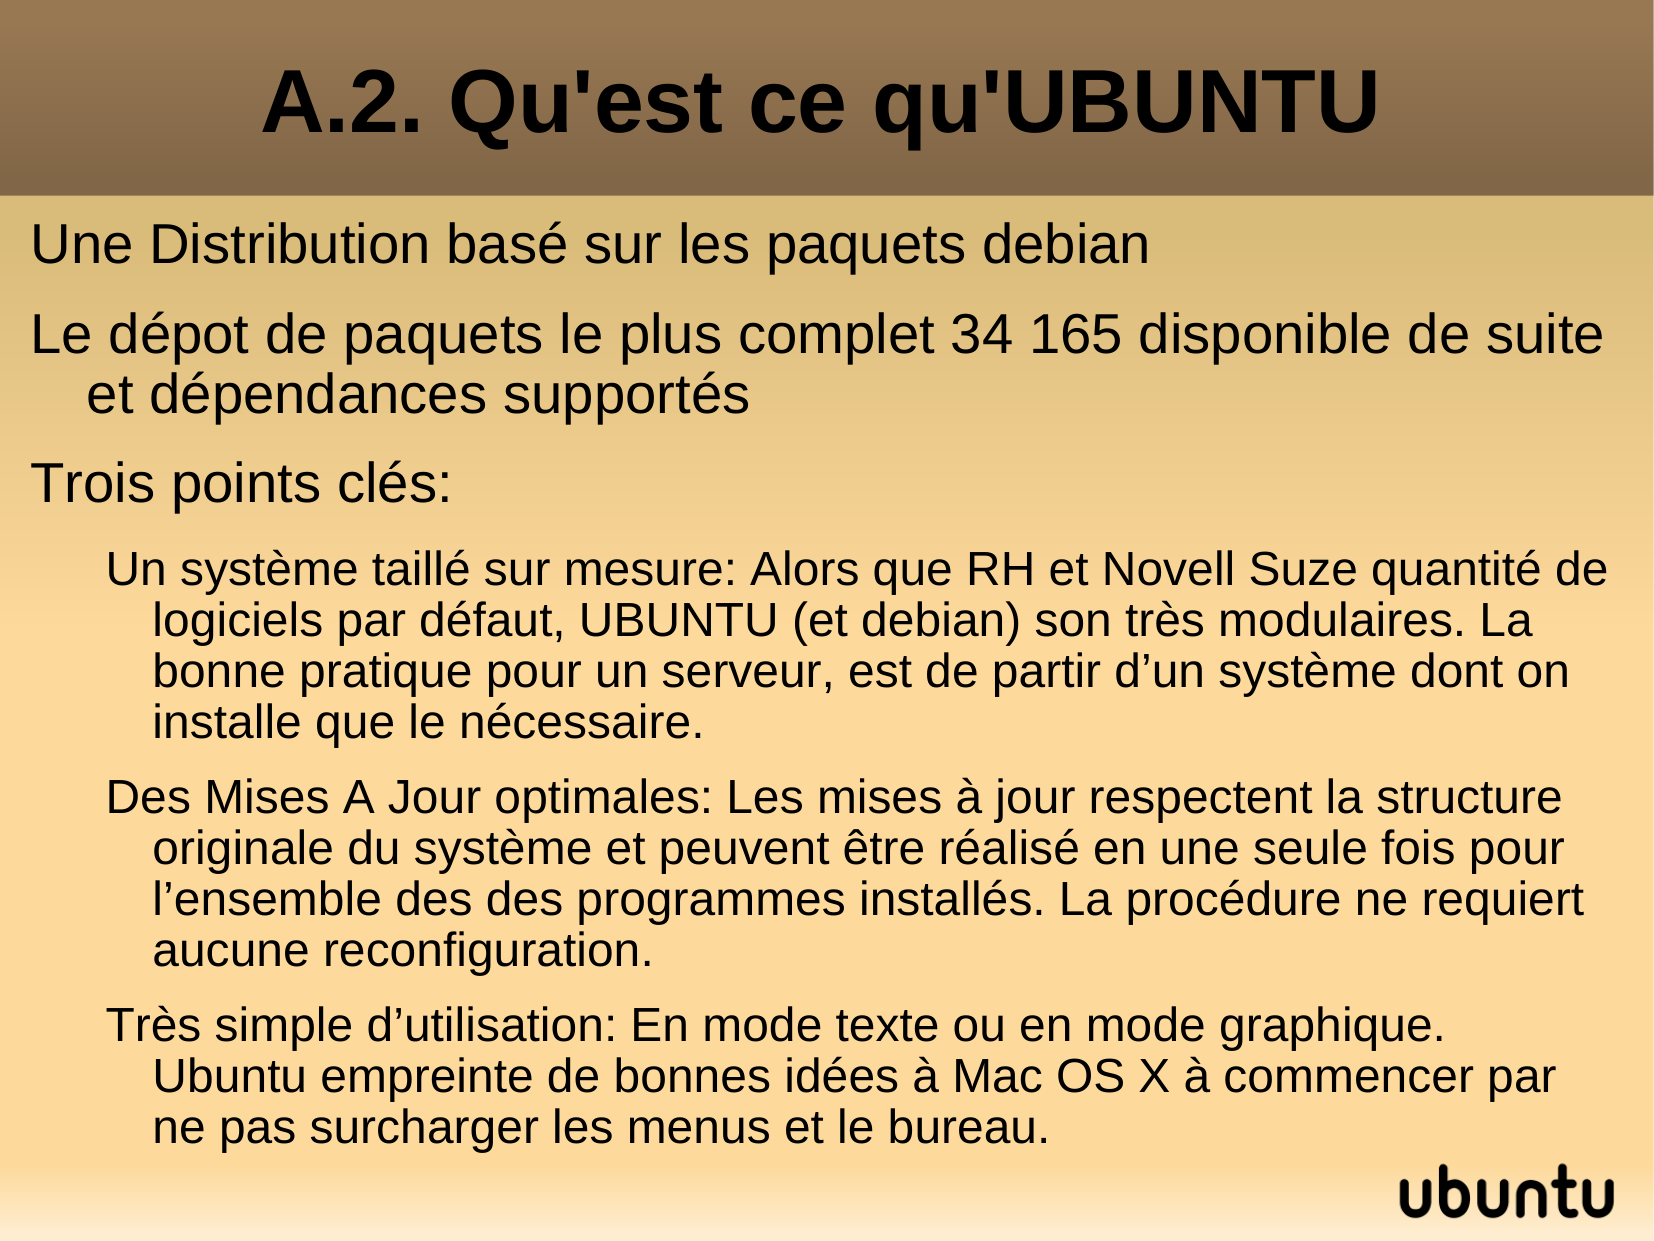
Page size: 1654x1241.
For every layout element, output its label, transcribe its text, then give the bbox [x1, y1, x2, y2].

list Une Distribution basé sur les paquets debian‏ Le dépot de paquets le plus complet 34 165 disponible de suite et dépendances supportés Trois points clés: Un système taillé sur mesure: Alors que RH et Novell Suze quantité de logiciels par défaut, UBUNTU (et debian) son très modulaires. La bonne pratique pour un serveur, est de partir d’un système dont on installe que le nécessaire. Des Mises A Jour optimales: Les mises à jour respectent la structure originale du système et peuvent être réalisé en une seule fois pour l’ensemble des des programmes installés. La procédure ne requiert aucune reconfiguration. Très simple d’utilisation: En mode texte ou en mode graphique. Ubuntu empreinte de bonnes idées à Mac OS X à commencer par ne pas surcharger les menus et le bureau. [11, 214, 1613, 1241]
picture [0, 0, 1654, 1241]
title A.2. Qu'est ce qu'UBUNTU [76, 7, 1565, 200]
